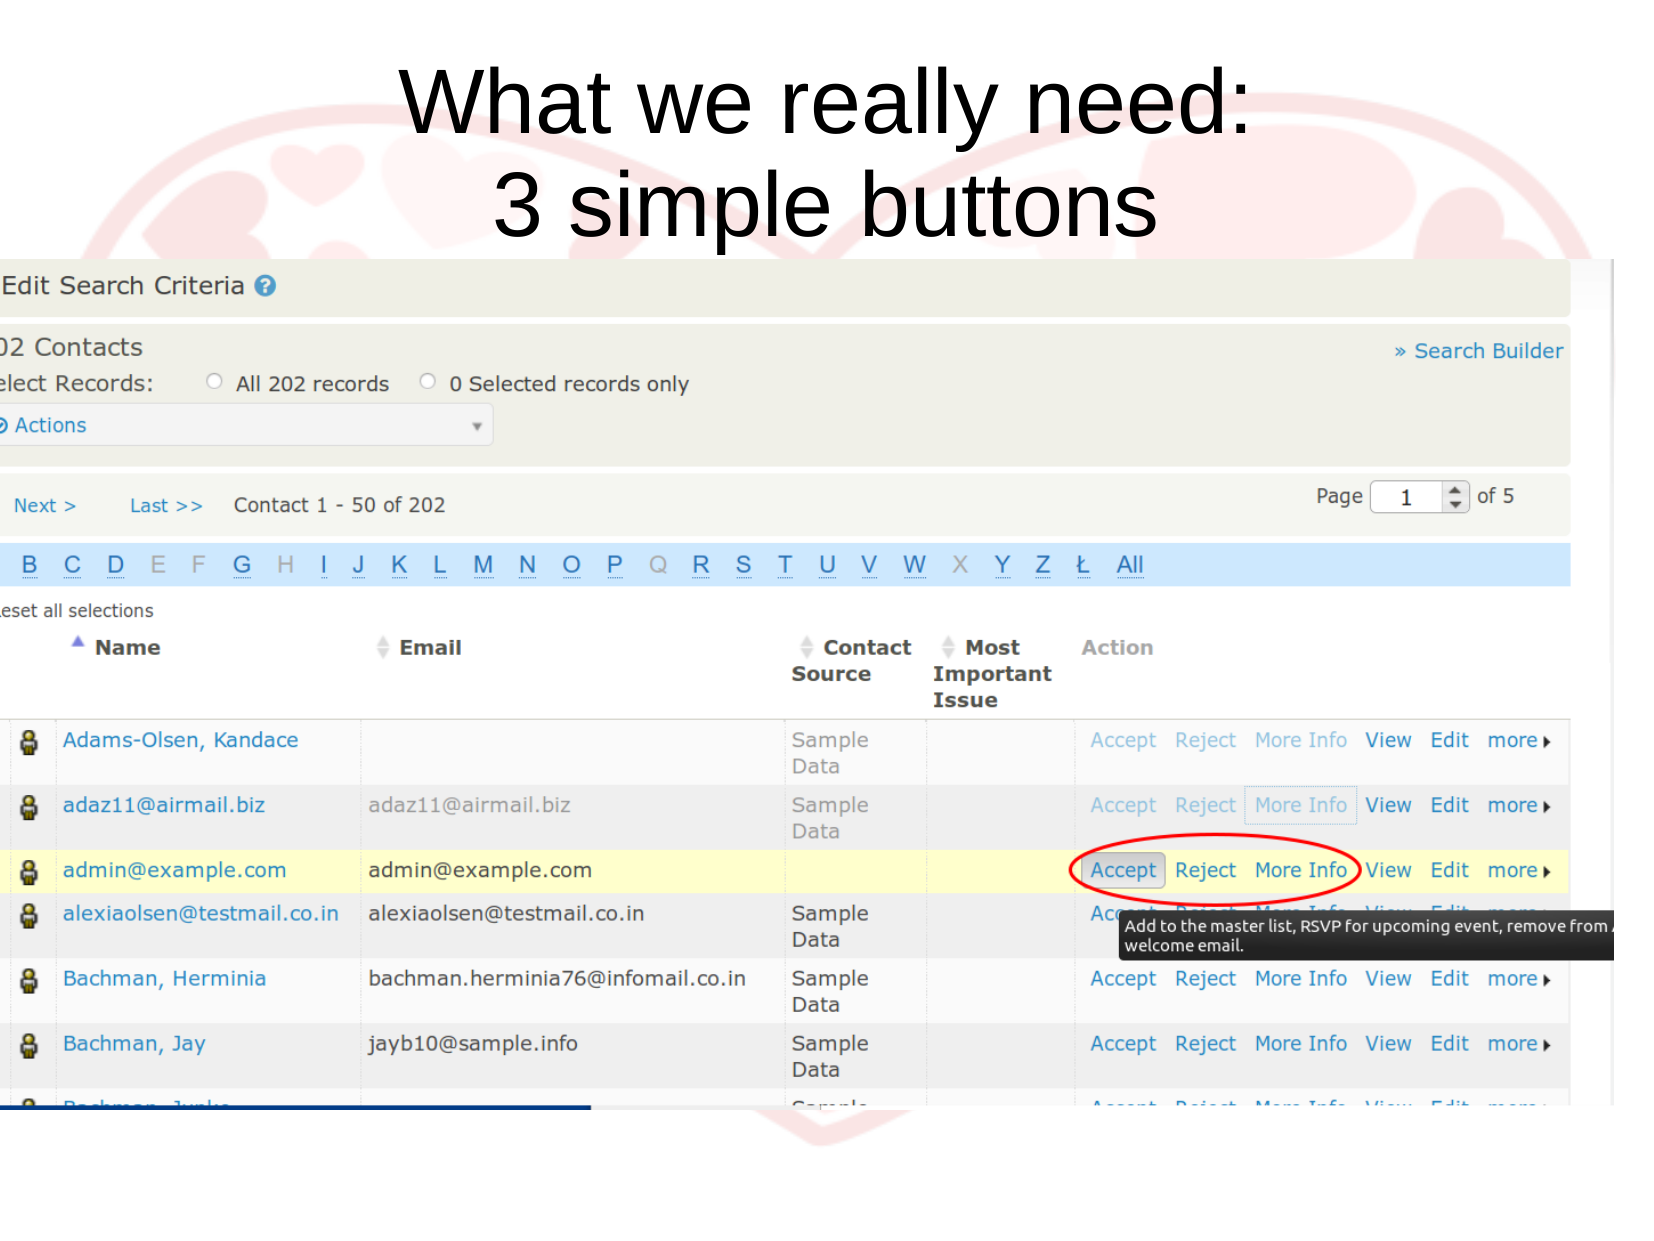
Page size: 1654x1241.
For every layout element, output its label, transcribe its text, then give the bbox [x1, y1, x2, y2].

title What we really need: 3 simple buttons [82, 49, 1571, 257]
picture [0, 259, 1614, 1111]
